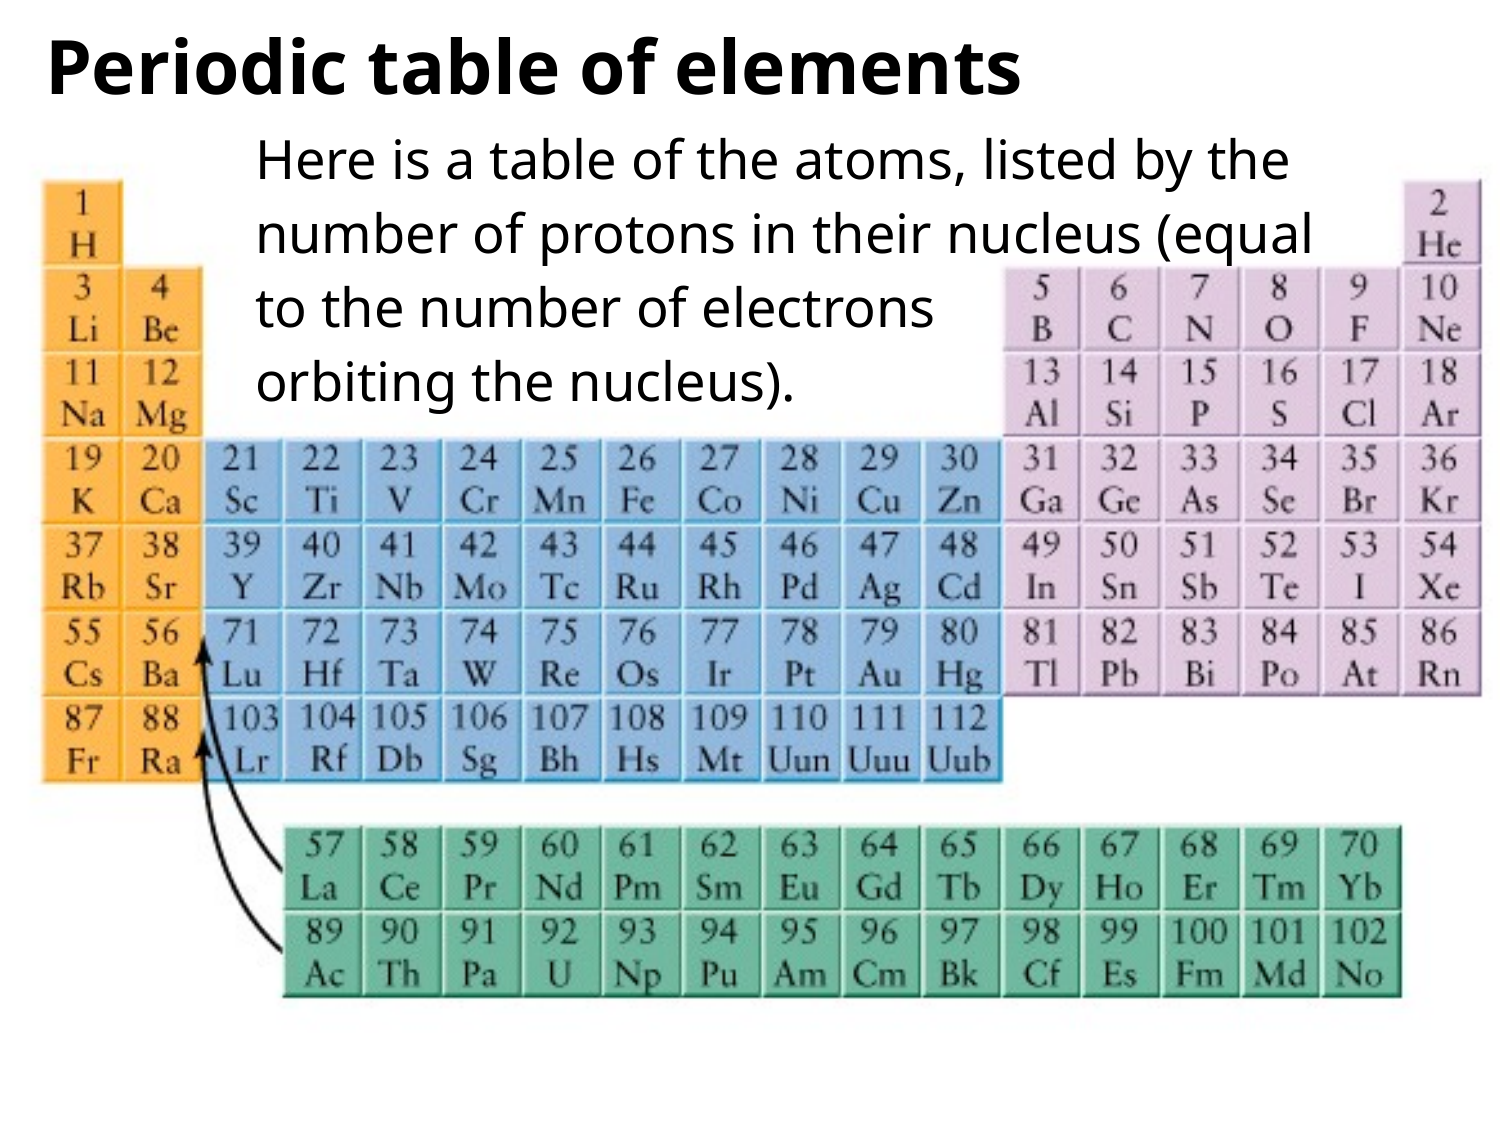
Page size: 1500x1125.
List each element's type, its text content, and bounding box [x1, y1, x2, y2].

picture [0, 82, 1500, 1112]
text_box Here is a table of the atoms, listed by the number of protons in their nucleus (equal to the number of electrons orbiting the nucleus). [255, 121, 1349, 448]
title Periodic table of elements [45, 0, 1471, 148]
